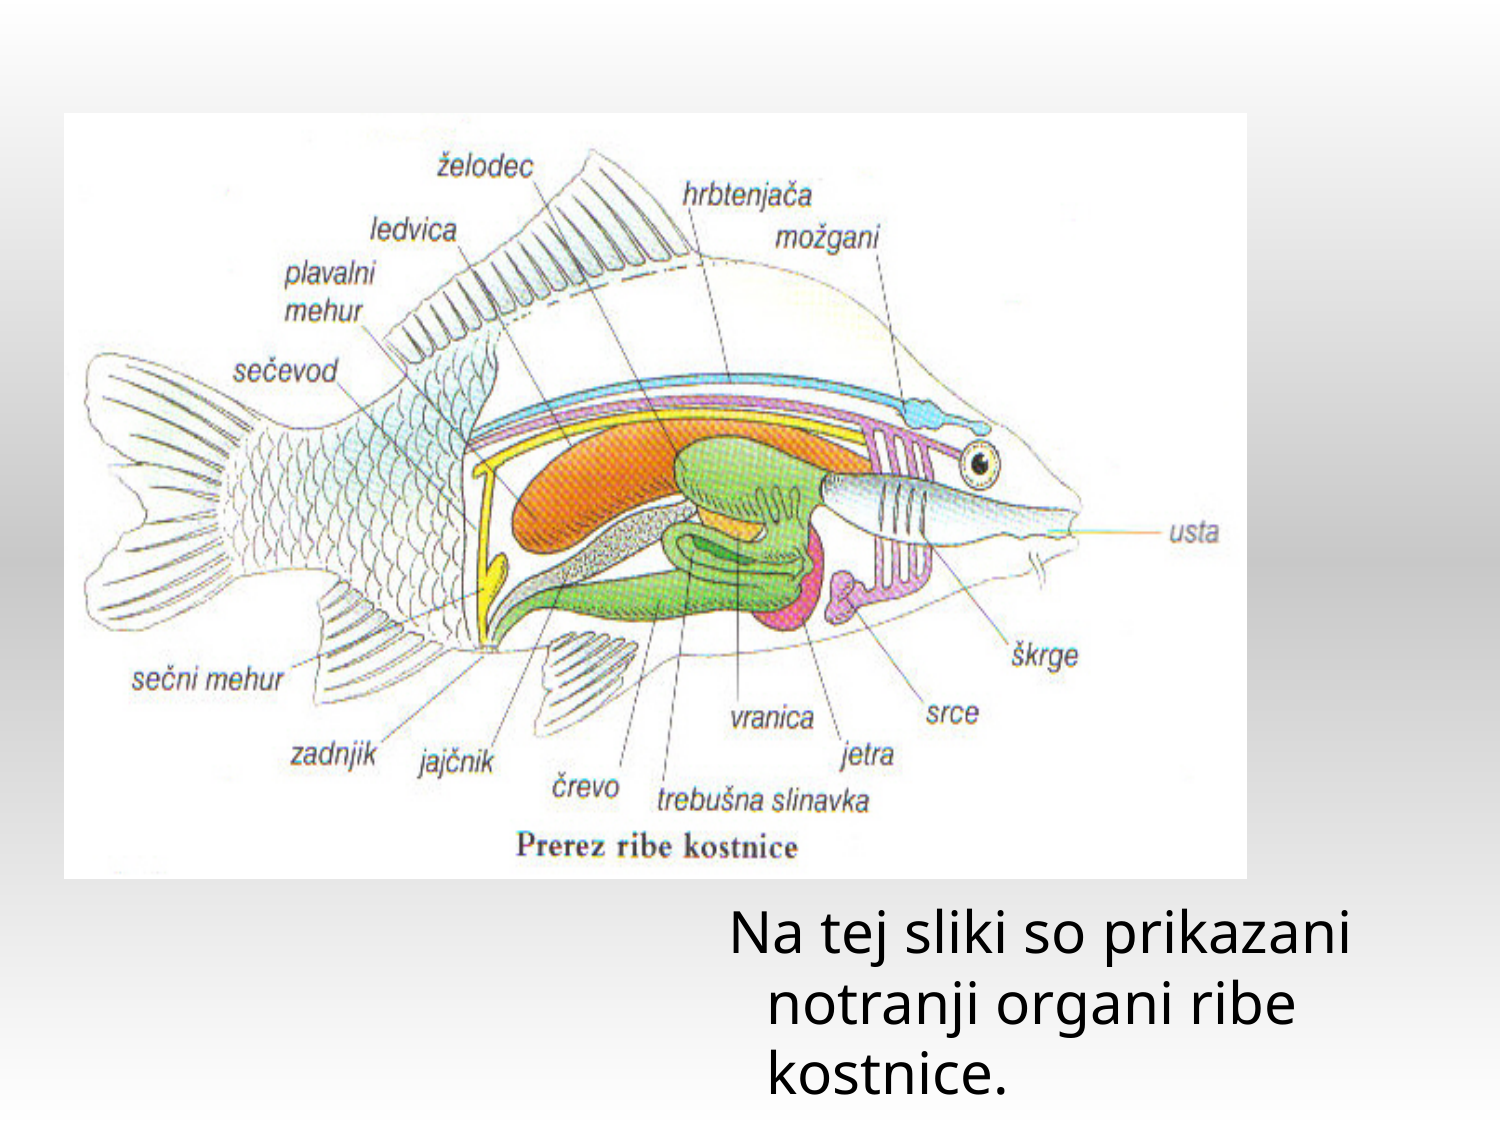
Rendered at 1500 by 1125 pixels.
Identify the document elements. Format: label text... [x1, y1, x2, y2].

picture [64, 113, 1247, 879]
list Na tej sliki so prikazani notranji organi ribe kostnice. [695, 878, 1500, 1125]
